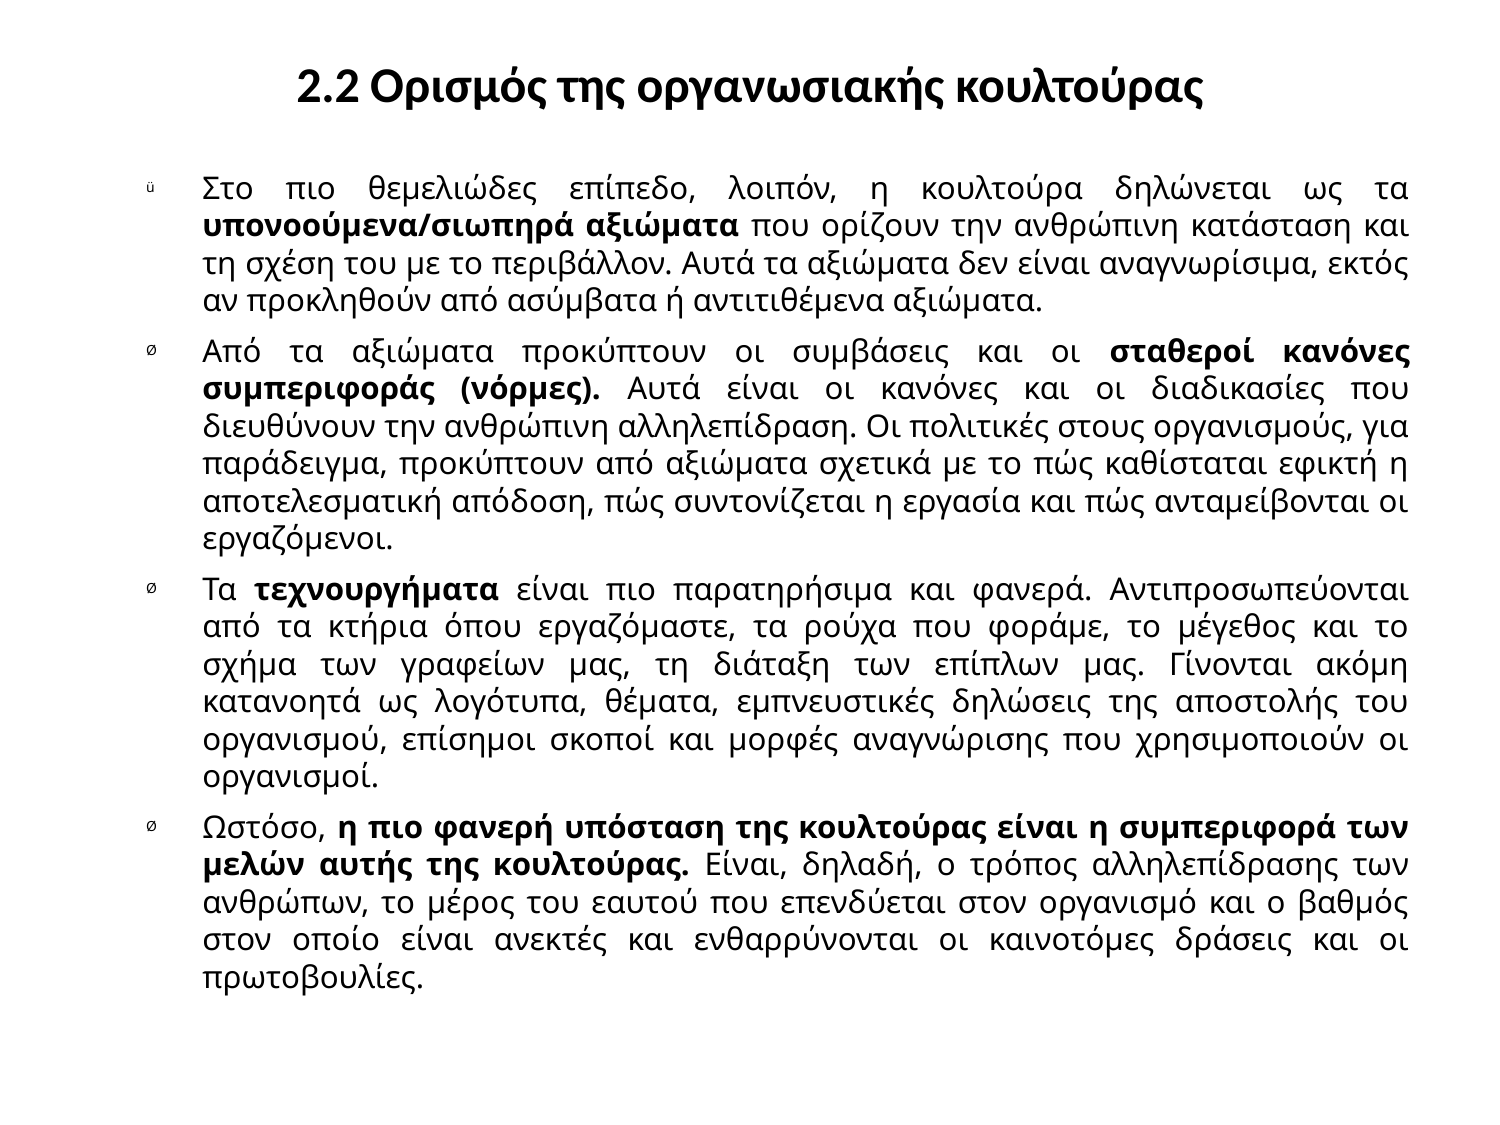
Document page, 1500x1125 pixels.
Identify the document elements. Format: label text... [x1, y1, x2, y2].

list Στο πιο θεμελιώδες επίπεδο, λοιπόν, η κουλτούρα δηλώνεται ως τα υπονοούμενα/σιωπηρά αξιώματα που ορίζουν την ανθρώπινη κατάσταση και τη σχέση του με το περιβάλλον. Αυτά τα αξιώματα δεν είναι αναγνωρίσιμα, εκτός αν προκληθούν από ασύμβατα ή αντιτιθέμενα αξιώματα. Από τα αξιώματα προκύπτουν οι συμβάσεις και οι σταθεροί κανόνες συμπεριφοράς (νόρμες). Αυτά είναι οι κανόνες και οι διαδικασίες που διευθύνουν την ανθρώπινη αλληλεπίδραση. Οι πολιτικές στους οργανισμούς, για παράδειγμα, προκύπτουν από αξιώματα σχετικά με το πώς καθίσταται εφικτή η αποτελεσματική απόδοση, πώς συντονίζεται η εργασία και πώς ανταμείβονται οι εργαζόμενοι. Τα τεχνουργήματα είναι πιο παρατηρήσιμα και φανερά. Αντιπροσωπεύονται από τα κτήρια όπου εργαζόμαστε, τα ρούχα που φοράμε, το μέγεθος και το σχήμα των γραφείων μας, τη διάταξη των επίπλων μας. Γίνονται ακόμη κατανοητά ως λογότυπα, θέματα, εμπνευστικές δηλώσεις της αποστολής του οργανισμού, επίσημοι σκοποί και μορφές αναγνώρισης που χρησιμοποιούν οι οργανισμοί. Ωστόσο, η πιο φανερή υπόσταση της κουλτούρας είναι η συμπεριφορά των μελών αυτής της κουλτούρας. Είναι, δηλαδή, ο τρόπος αλληλεπίδρασης των ανθρώπων, το μέρος του εαυτού που επενδύεται στον οργανισμό και ο βαθμός στον οποίο είναι ανεκτές και ενθαρρύνονται οι καινοτόμες δράσεις και οι πρωτοβουλίες. [75, 160, 1425, 1083]
title 2.2 Ορισμός της οργανωσιακής κουλτούρας [75, 45, 1425, 114]
